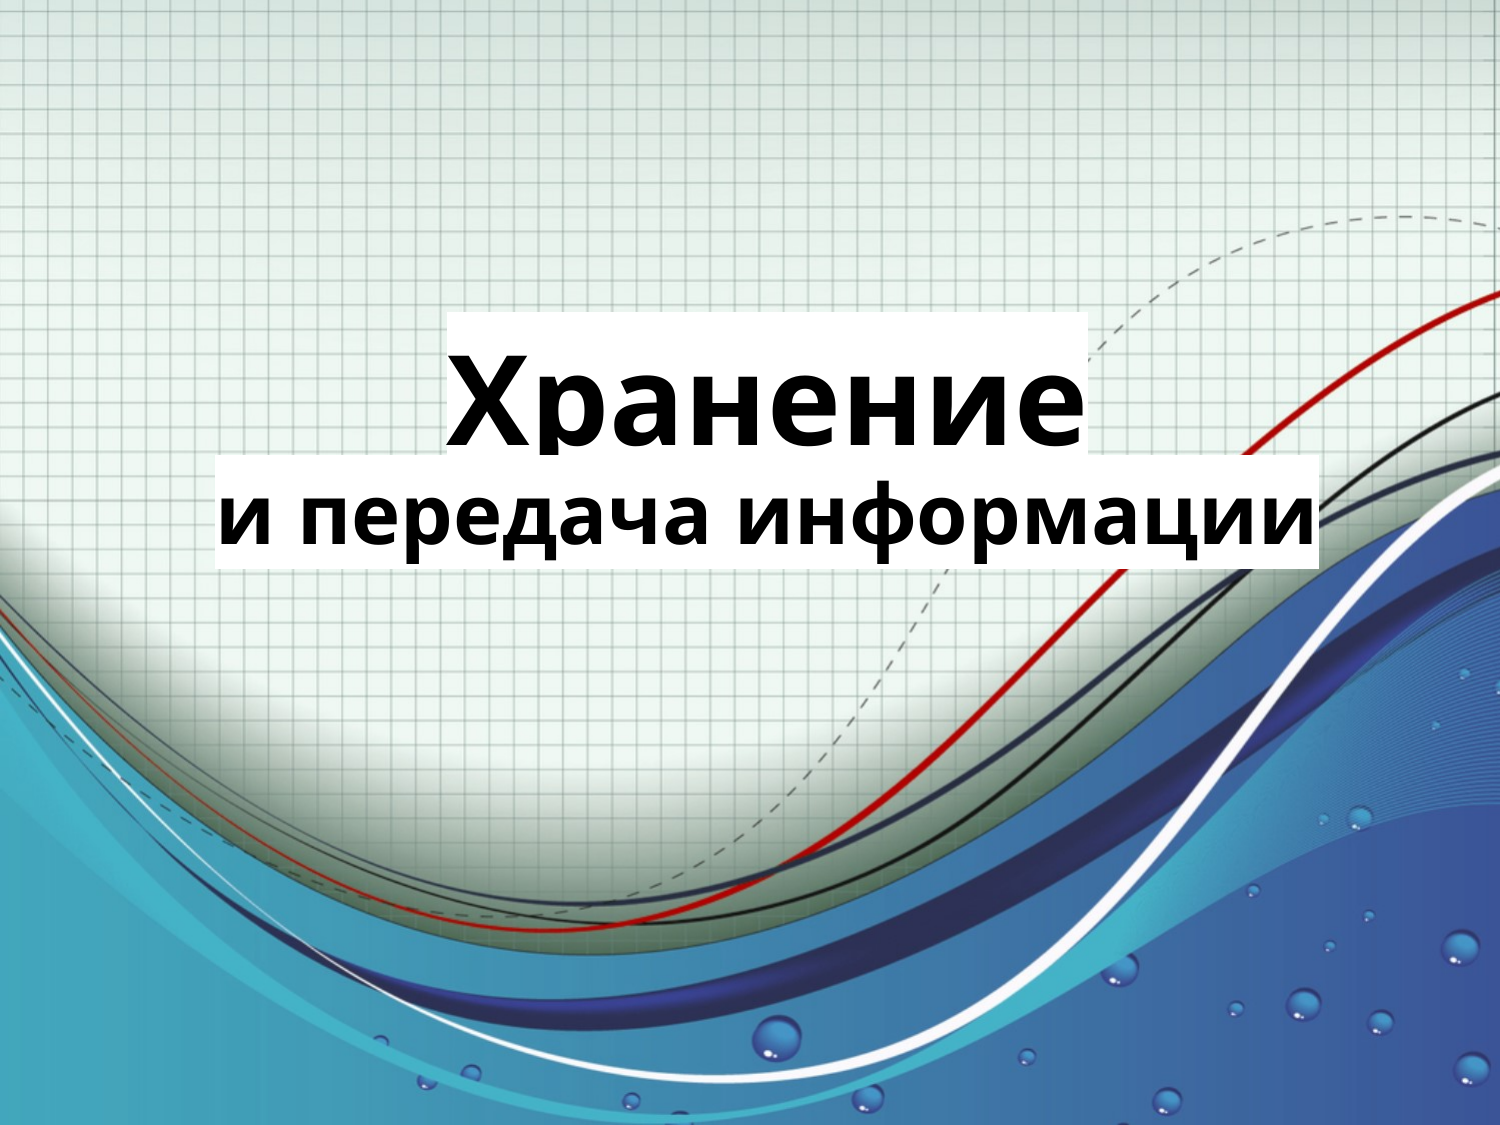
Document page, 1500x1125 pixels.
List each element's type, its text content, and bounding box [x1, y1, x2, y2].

title Хранение и передача информации [129, 348, 1405, 571]
picture [0, 0, 1500, 1125]
